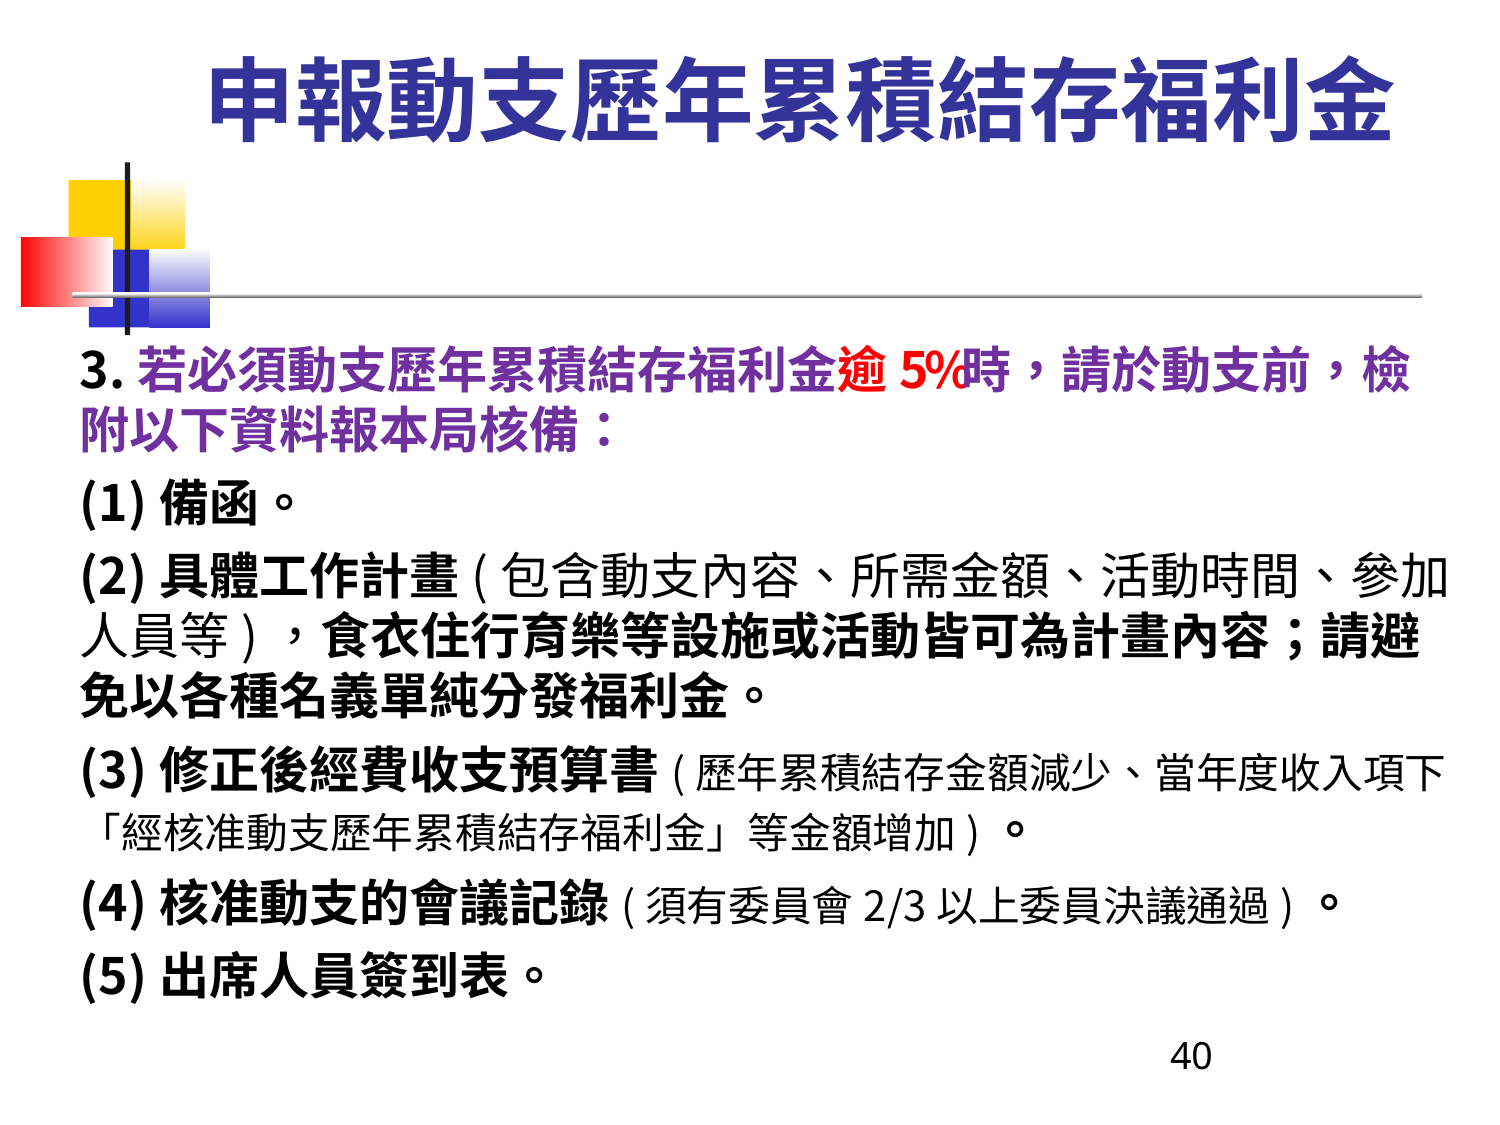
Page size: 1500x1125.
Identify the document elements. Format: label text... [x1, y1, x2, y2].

slide_number <編號> [1155, 1024, 1468, 1100]
list 3.若必須動支歷年累積結存福利金逾5%時，請於動支前，檢附以下資料報本局核備： (1)備函。 (2)具體工作計畫(包含動支內容、所需金額、活動時間、參加人員等)，食衣住行育樂等設施或活動皆可為計畫內容；請避免以各種名義單純分發福利金。 (3)修正後經費收支預算書(歷年累積結存金額減少、當年度收入項下「經核准動支歷年累積結存福利金」等金額增加)。 (4)核准動支的會議記錄(須有委員會2/3以上委員決議通過)。 (5)出席人員簽到表。 [64, 331, 1469, 1006]
title 申報動支歷年累積結存福利金 [188, 35, 1468, 275]
